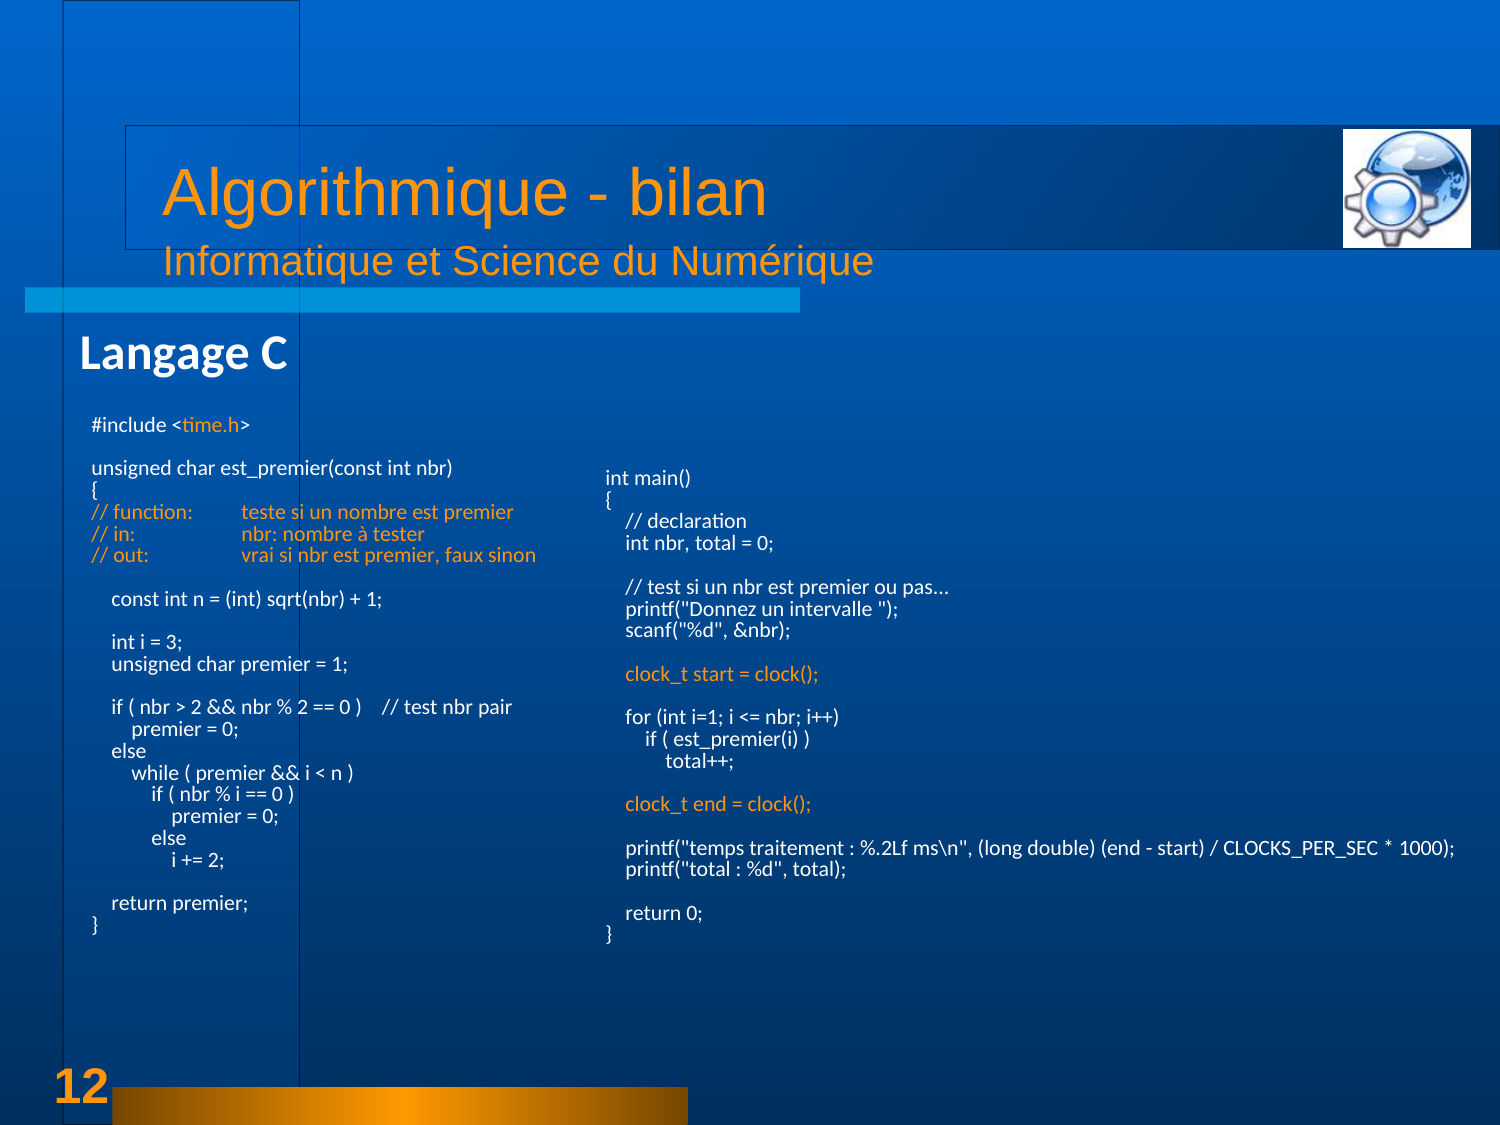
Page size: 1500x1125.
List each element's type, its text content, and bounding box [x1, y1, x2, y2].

text_box int main() { // declaration int nbr, total = 0; // test si un nbr est premier ou pas... printf("Donnez un intervalle "); scanf("%d", &nbr); clock_t start = clock(); for (int i=1; i <= nbr; i++) if ( est_premier(i) ) total++; clock_t end = clock(); printf("temps traitement : %.2Lf ms\n", (long double) (end - start) / CLOCKS_PER_SEC * 1000); printf("total : %d", total); return 0; } [590, 461, 1477, 1114]
text_box Langage C [64, 325, 1335, 508]
text_box #include <time.h> unsigned char est_premier(const int nbr) { // function: teste si un nombre est premier // in: nbr: nombre à tester // out: vrai si nbr est premier, faux sinon const int n = (int) sqrt(nbr) + 1; int i = 3; unsigned char premier = 1; if ( nbr > 2 && nbr % 2 == 0 ) // test nbr pair premier = 0; else while ( premier && i < n ) if ( nbr % i == 0 ) premier = 0; else i += 2; return premier; } [76, 408, 650, 1064]
picture [1343, 129, 1471, 248]
